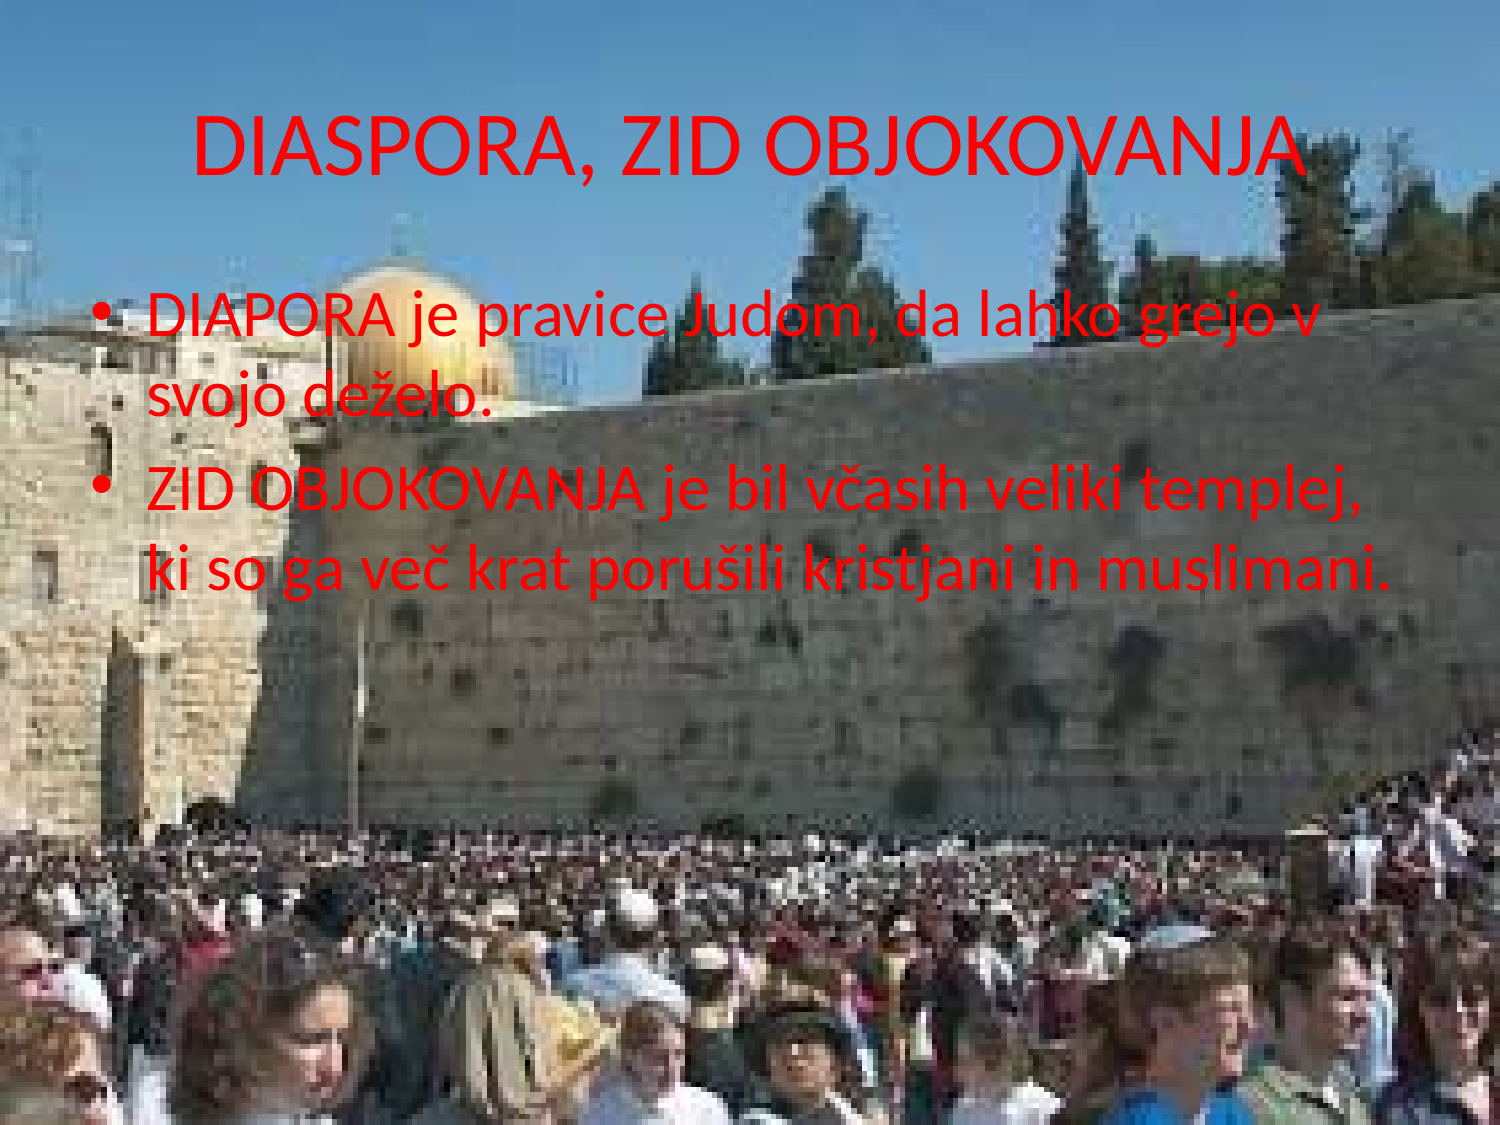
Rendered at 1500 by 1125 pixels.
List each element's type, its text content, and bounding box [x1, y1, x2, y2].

picture [0, 0, 1500, 1125]
list DIAPORA je pravice Judom, da lahko grejo v svojo deželo. ZID OBJOKOVANJA je bil včasih veliki templej, ki so ga več krat porušili kristjani in muslimani. [75, 262, 1425, 1005]
title DIASPORA, ZID OBJOKOVANJA [75, 45, 1425, 233]
